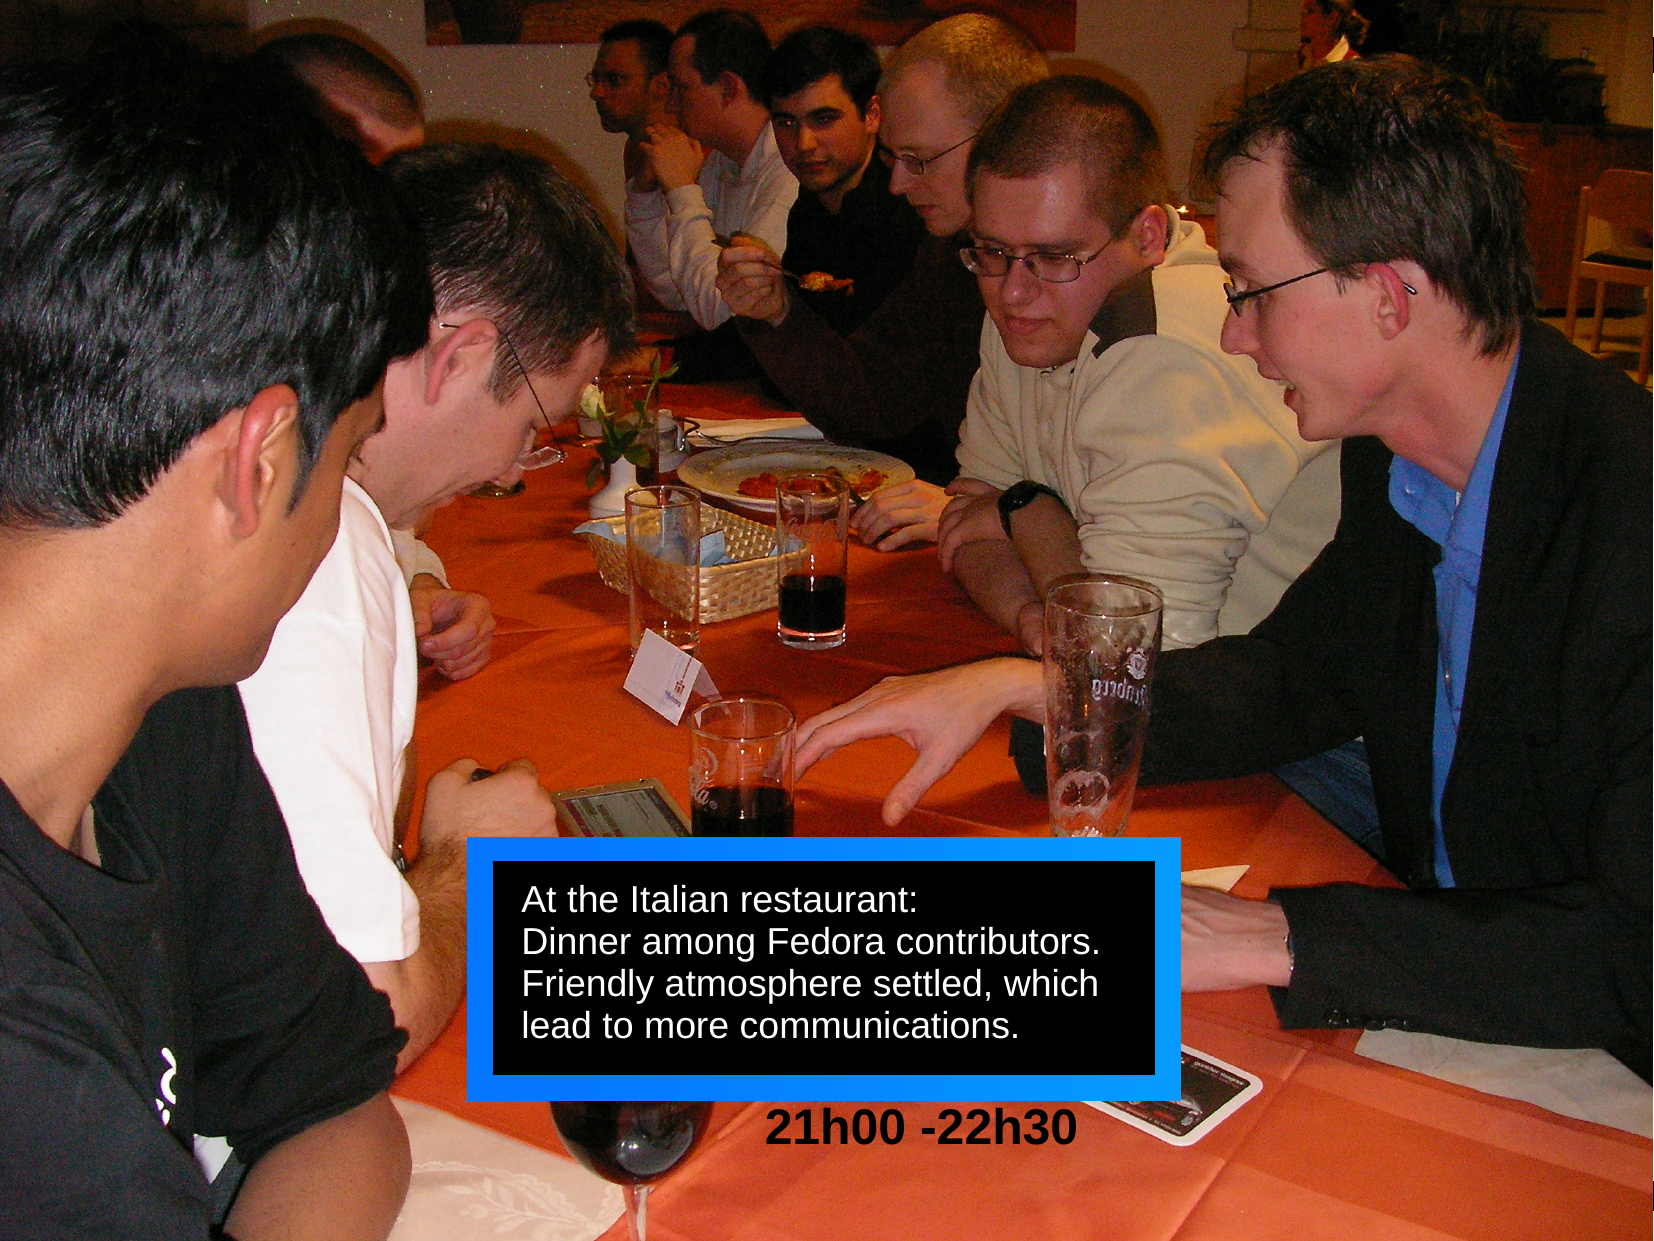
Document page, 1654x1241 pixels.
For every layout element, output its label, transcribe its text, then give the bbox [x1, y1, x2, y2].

text_box [493, 861, 1155, 1075]
text_box At the Italian restaurant: Dinner among Fedora contributors. Friendly atmosphere settled, which lead to more communications. [506, 871, 1119, 1054]
text_box 21h00 -22h30 [750, 1091, 1094, 1163]
picture [0, 0, 1654, 1241]
